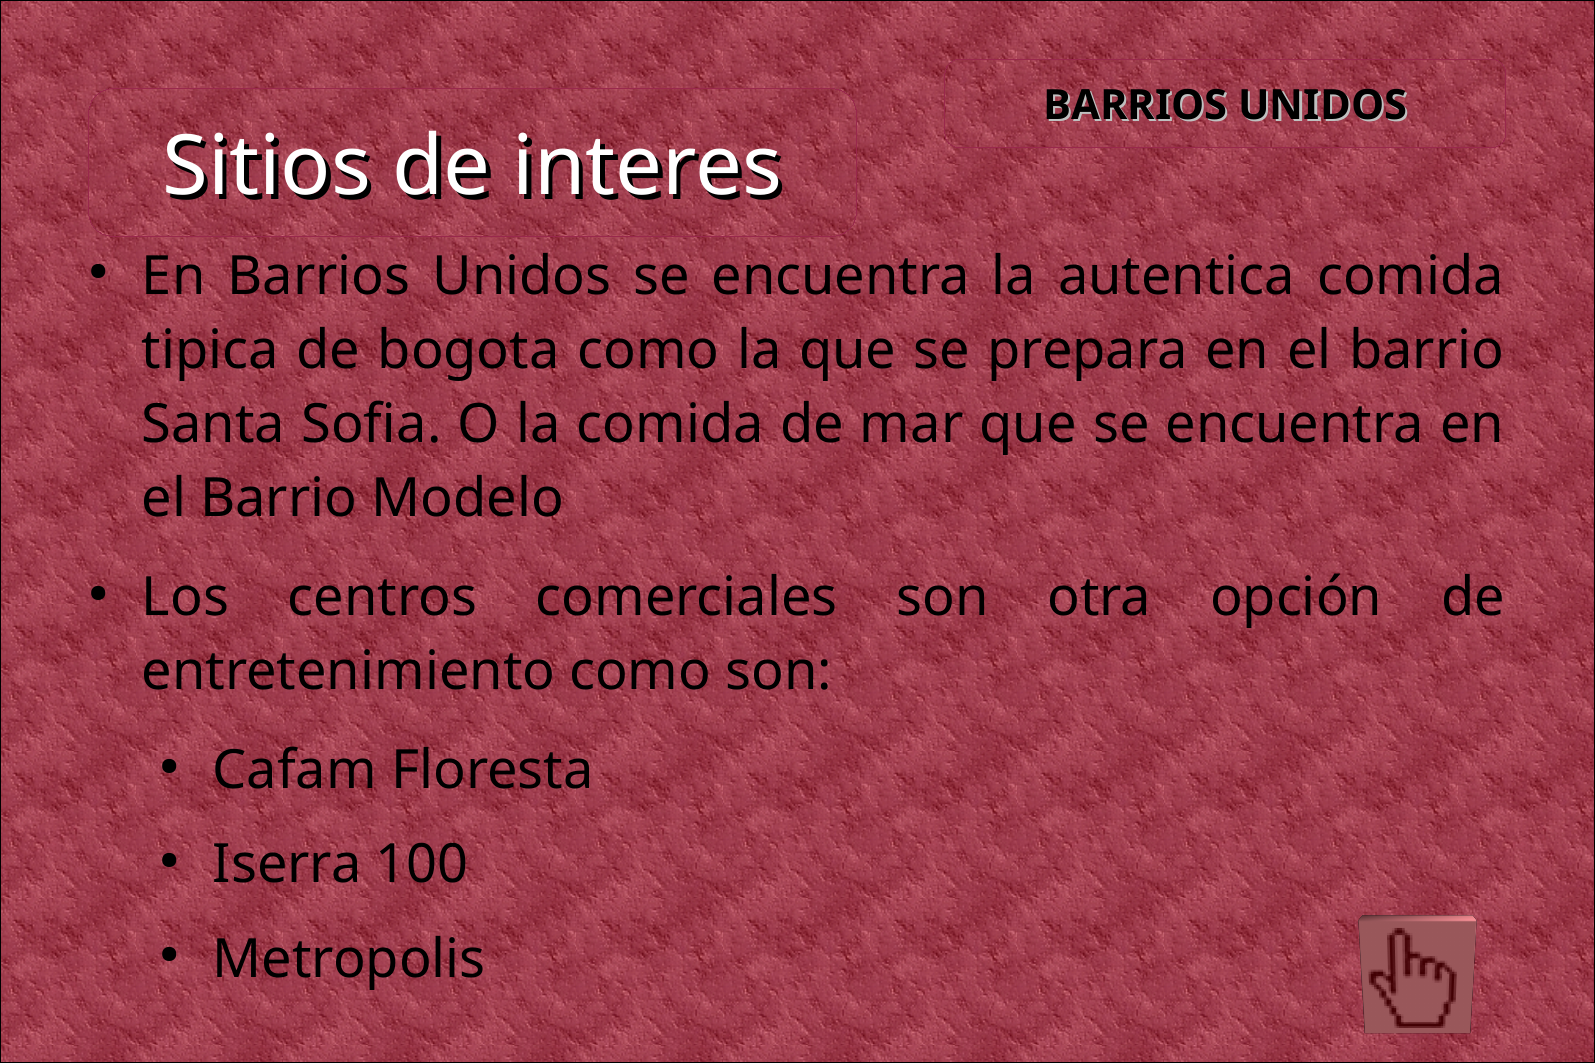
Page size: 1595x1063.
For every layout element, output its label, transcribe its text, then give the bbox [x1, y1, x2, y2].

text_box Sitios de interes [88, 88, 857, 236]
text_box BARRIOS UNIDOS [944, 59, 1506, 148]
list En Barrios Unidos se encuentra la autentica comida tipica de bogota como la que se prepara en el barrio Santa Sofia. O la comida de mar que se encuentra en el Barrio Modelo Los centros comerciales son otra opción de entretenimiento como son: Cafam Floresta Iserra 100 Metropolis [70, 236, 1506, 1008]
